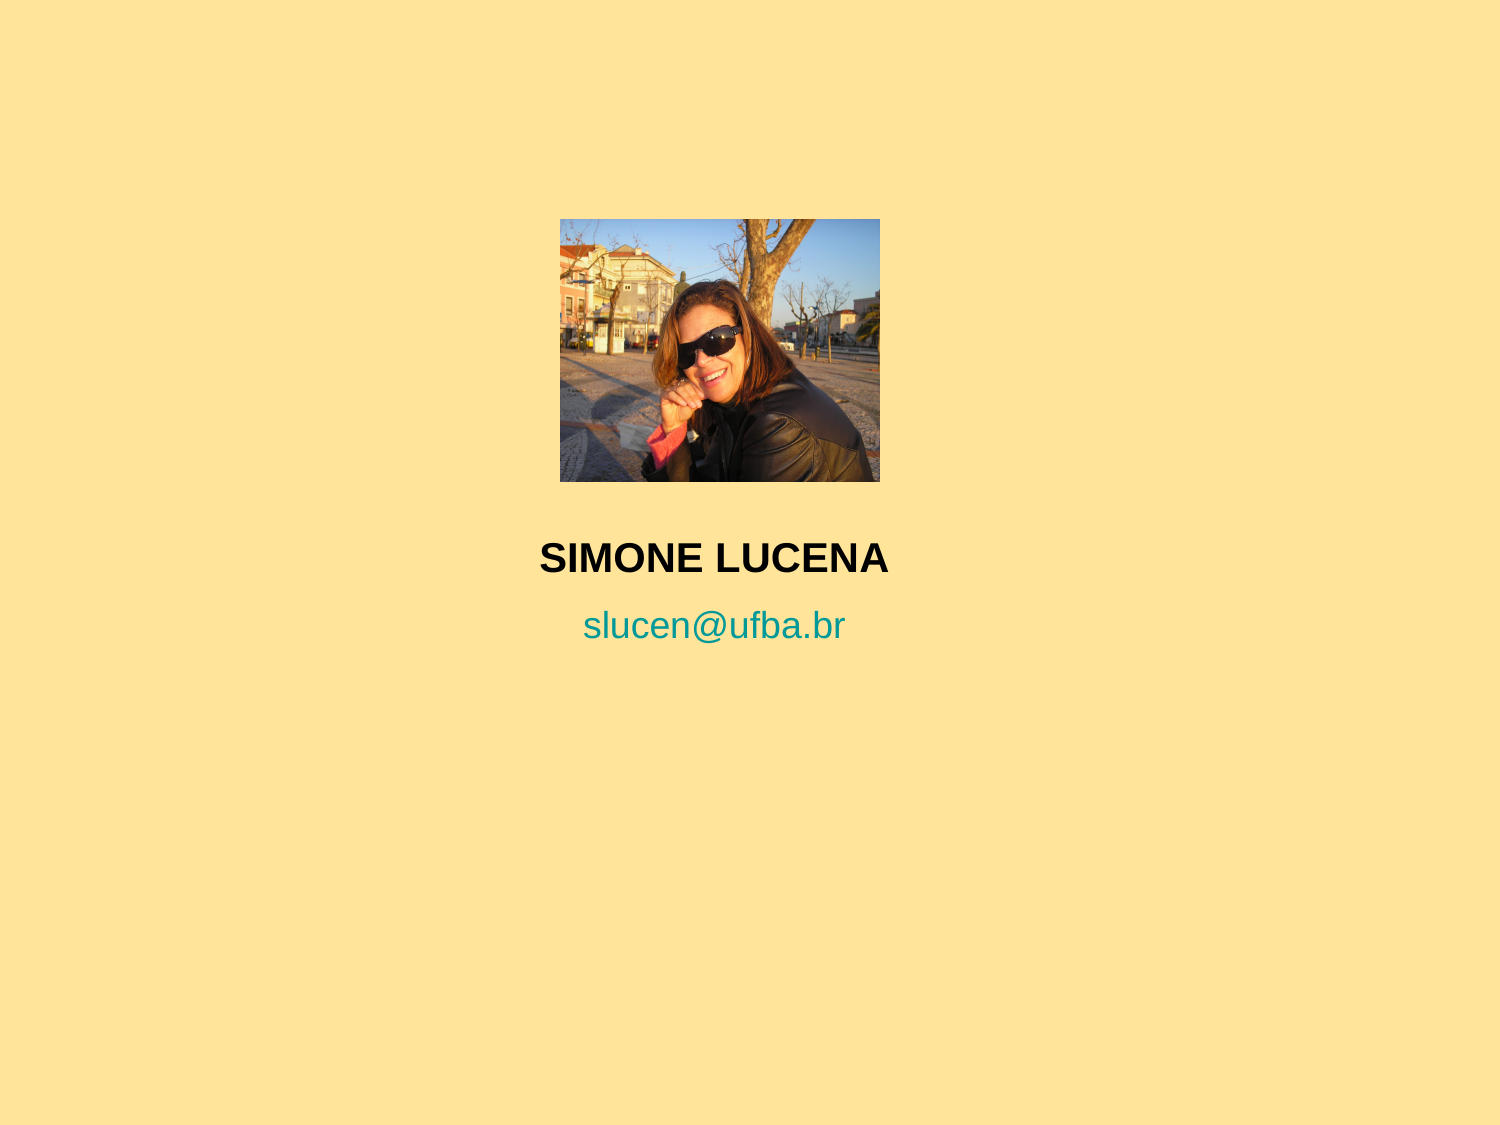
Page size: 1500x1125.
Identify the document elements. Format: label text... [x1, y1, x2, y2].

text_box SIMONE LUCENA slucen@ufba.br [430, 527, 998, 655]
picture [560, 219, 880, 482]
